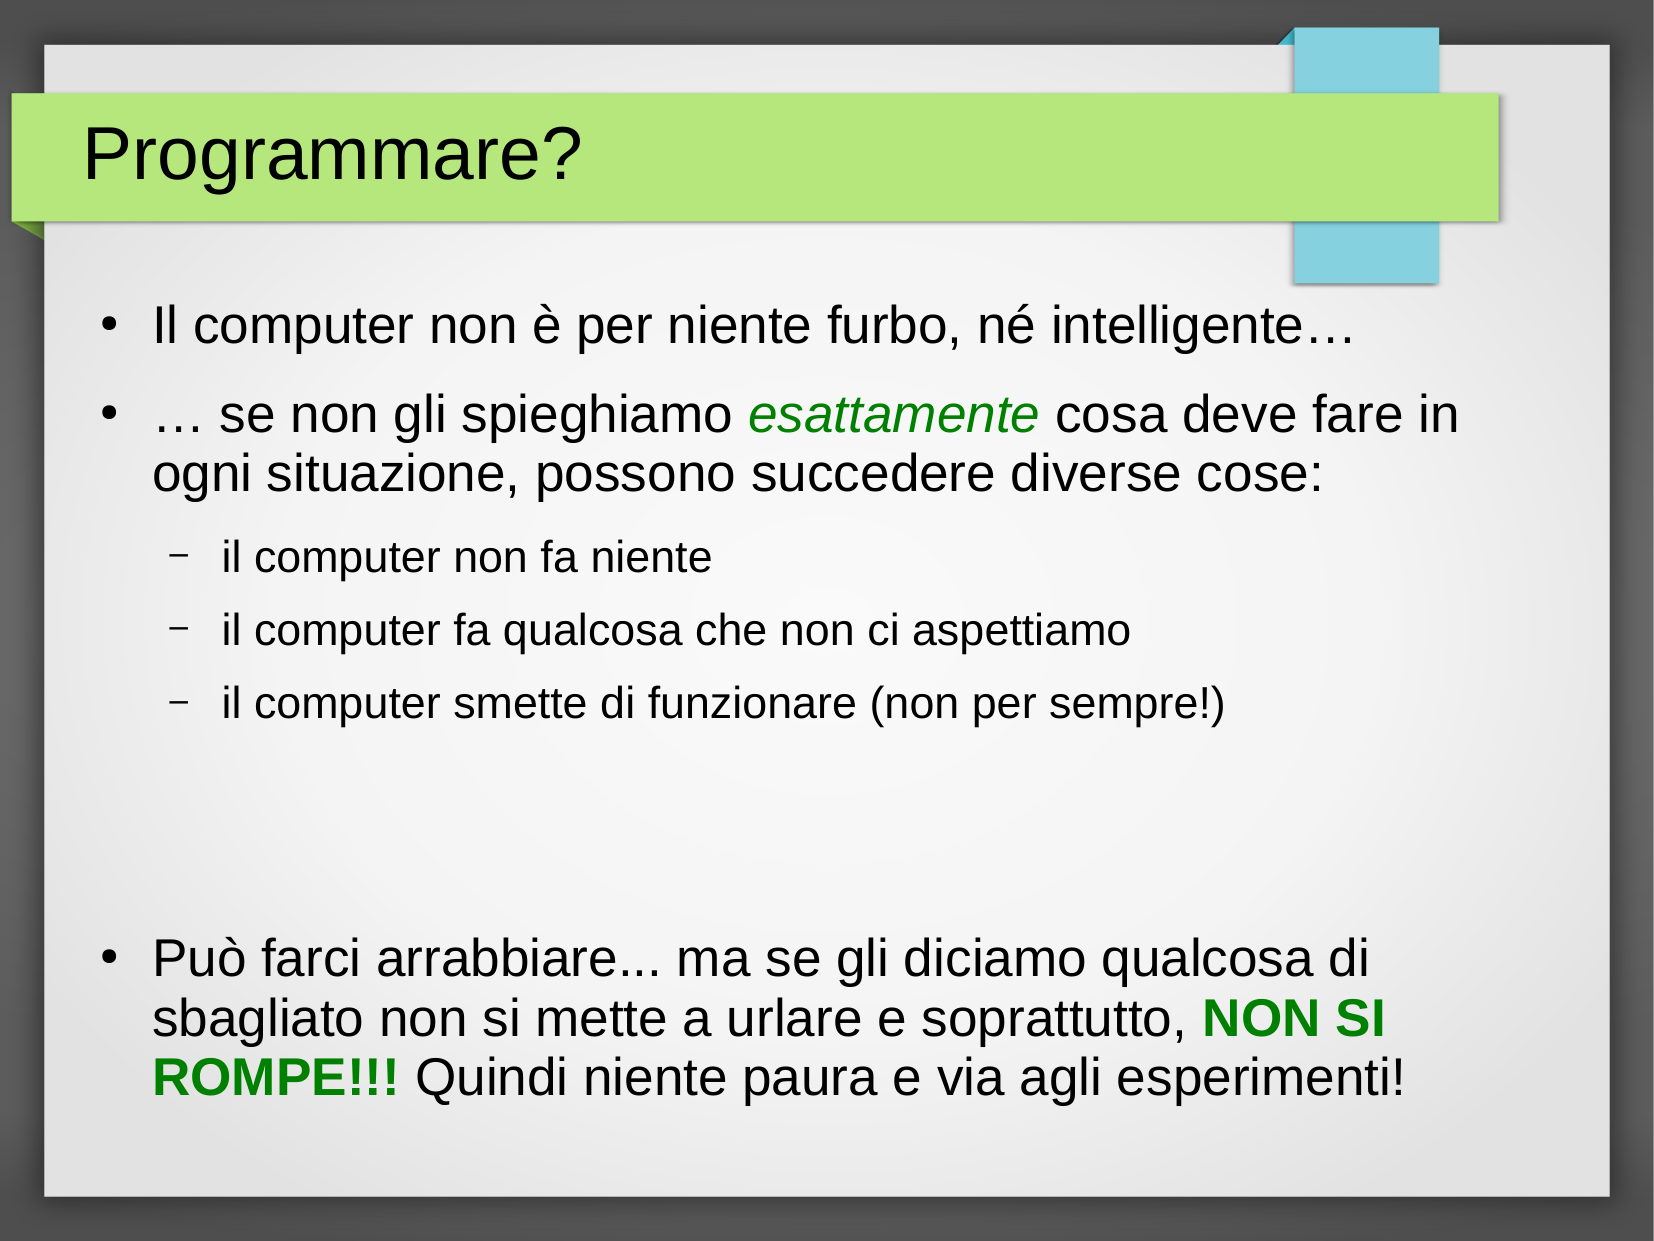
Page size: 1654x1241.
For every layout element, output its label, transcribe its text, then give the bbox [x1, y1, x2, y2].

title Programmare? [82, 94, 1264, 213]
picture [0, 0, 1654, 1241]
list Il computer non è per niente furbo, né intelligente… … se non gli spieghiamo esattamente cosa deve fare in ogni situazione, possono succedere diverse cose: il computer non fa niente il computer fa qualcosa che non ci aspettiamo il computer smette di funzionare (non per sempre!) Può farci arrabbiare... ma se gli diciamo qualcosa di sbagliato non si mette a urlare e soprattutto, NON SI ROMPE!!! Quindi niente paura e via agli esperimenti! [82, 295, 1571, 1111]
